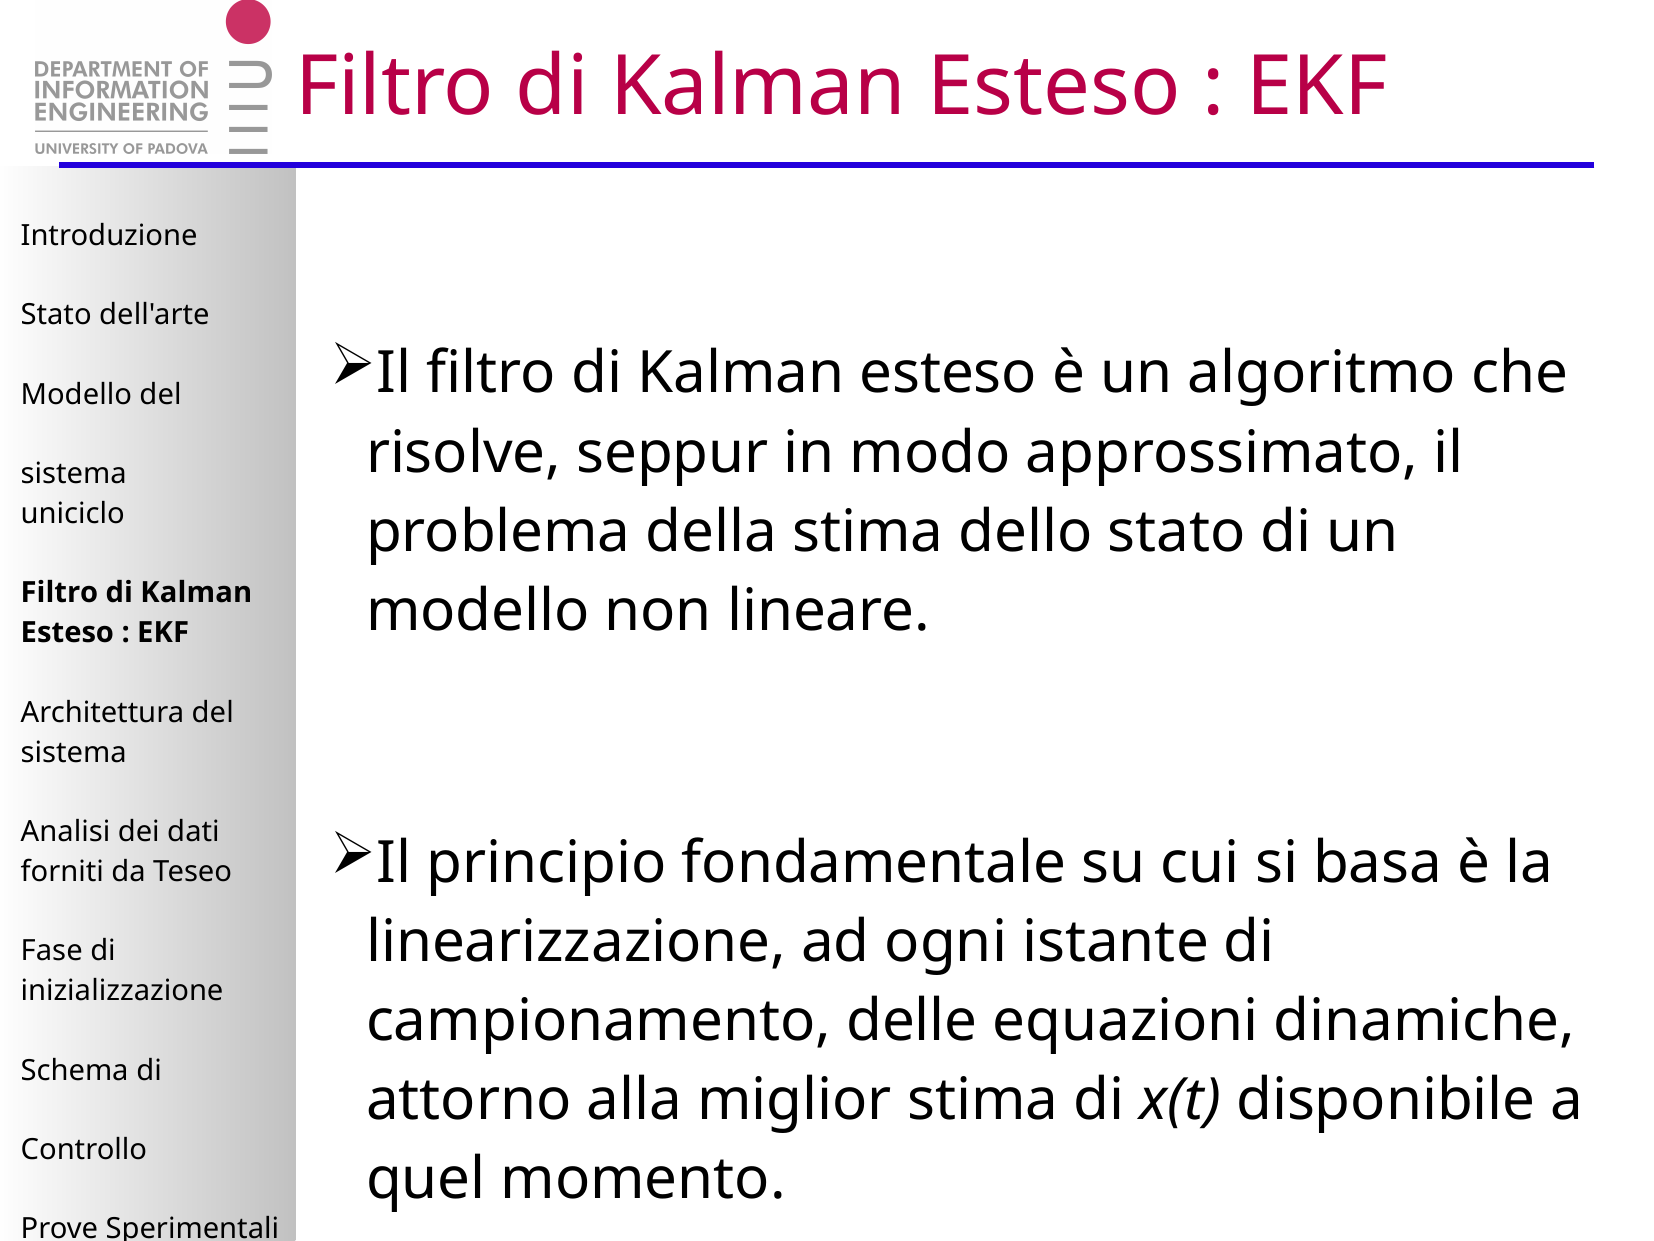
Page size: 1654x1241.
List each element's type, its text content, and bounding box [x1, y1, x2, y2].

text_box Introduzione Stato dell'arte Modello del sistema uniciclo Filtro di Kalman Esteso : EKF Architettura del sistema Analisi dei dati forniti da Teseo Fase di inizializzazione Schema di Controllo Prove Sperimentali Conclusioni Sviluppi futuri [5, 206, 302, 1211]
list Il filtro di Kalman esteso è un algoritmo che risolve, seppur in modo approssimato, il problema della stima dello stato di un modello non lineare. Il principio fondamentale su cui si basa è la linearizzazione, ad ogni istante di campionamento, delle equazioni dinamiche, attorno alla miglior stima di x(t) disponibile a quel momento. [302, 330, 1595, 916]
picture [35, 0, 272, 154]
title Filtro di Kalman Esteso : EKF [295, 16, 1565, 148]
